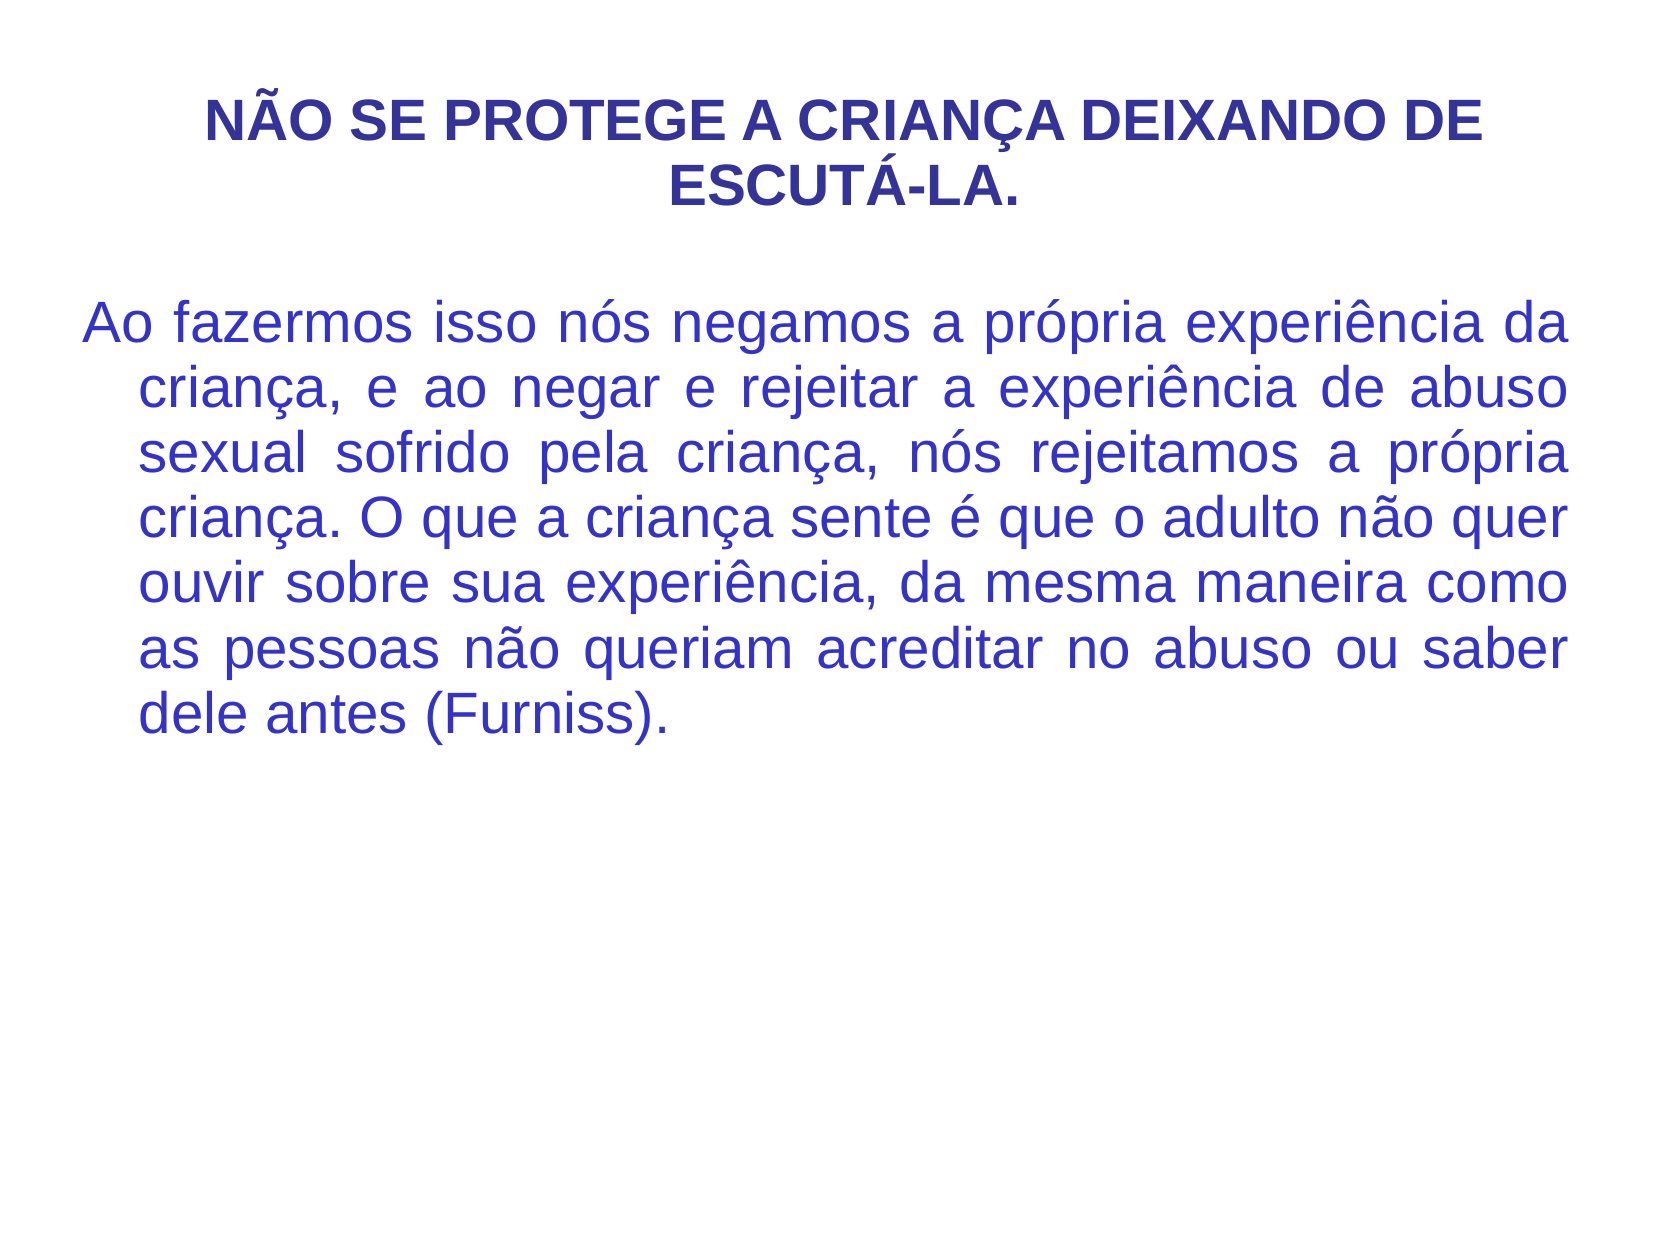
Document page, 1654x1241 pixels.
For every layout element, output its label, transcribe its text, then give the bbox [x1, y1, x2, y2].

title NÃO SE PROTEGE A CRIANÇA DEIXANDO DE ESCUTÁ-LA. [82, 49, 1571, 257]
list Ao fazermos isso nós negamos a própria experiência da criança, e ao negar e rejeitar a experiência de abuso sexual sofrido pela criança, nós rejeitamos a própria criança. O que a criança sente é que o adulto não quer ouvir sobre sua experiência, da mesma maneira como as pessoas não queriam acreditar no abuso ou saber dele antes (Furniss). [82, 290, 1571, 1010]
